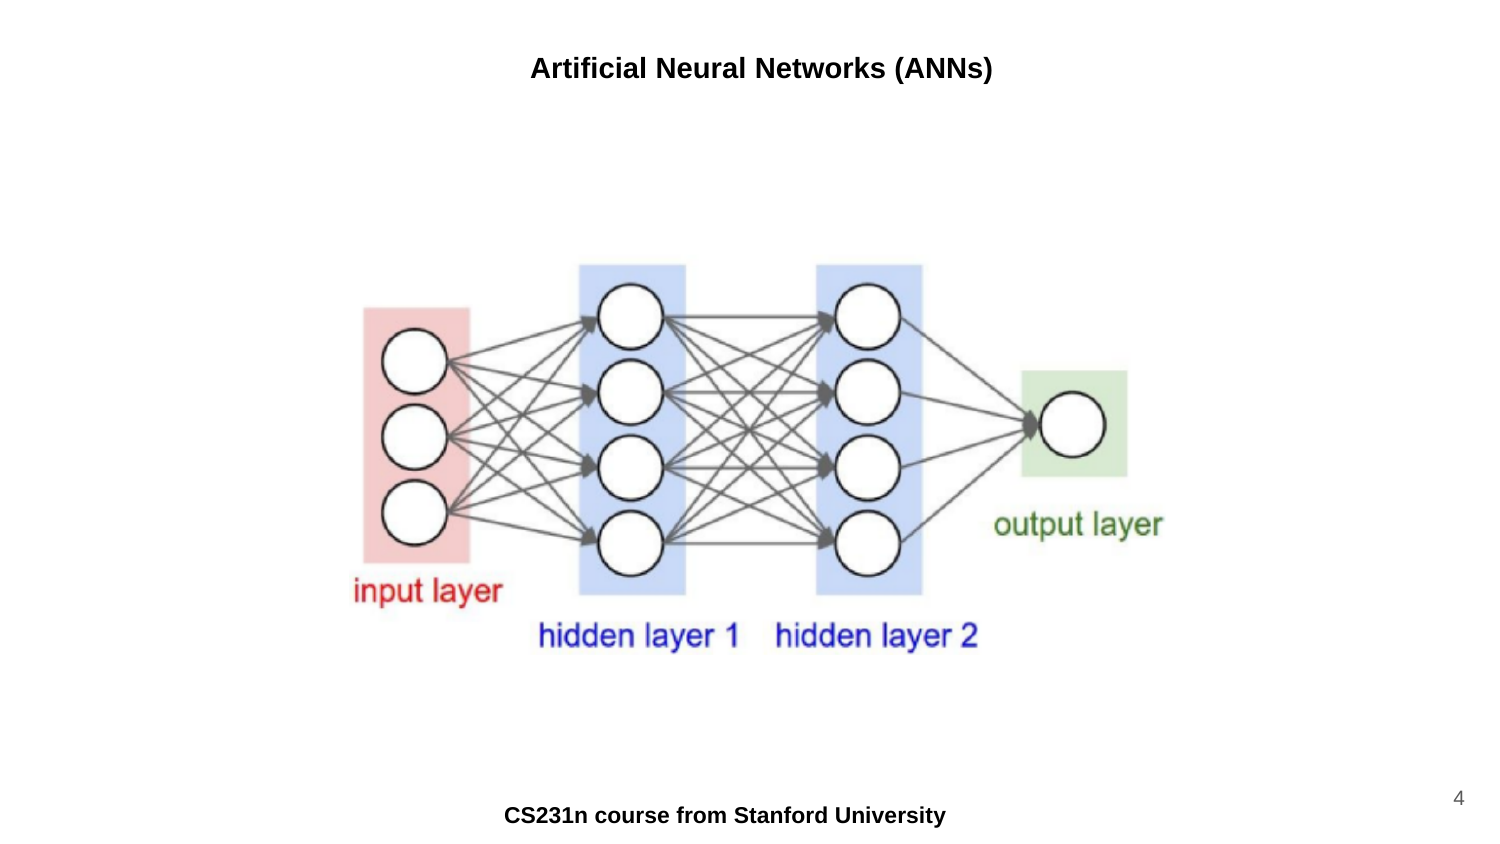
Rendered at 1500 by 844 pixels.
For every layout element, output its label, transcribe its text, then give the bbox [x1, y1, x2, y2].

text_box CS231n course from Stanford University [489, 785, 981, 844]
slide_number <number> [1389, 764, 1480, 830]
text_box Artificial Neural Networks (ANNs) [515, 34, 1115, 104]
picture [349, 252, 1166, 655]
